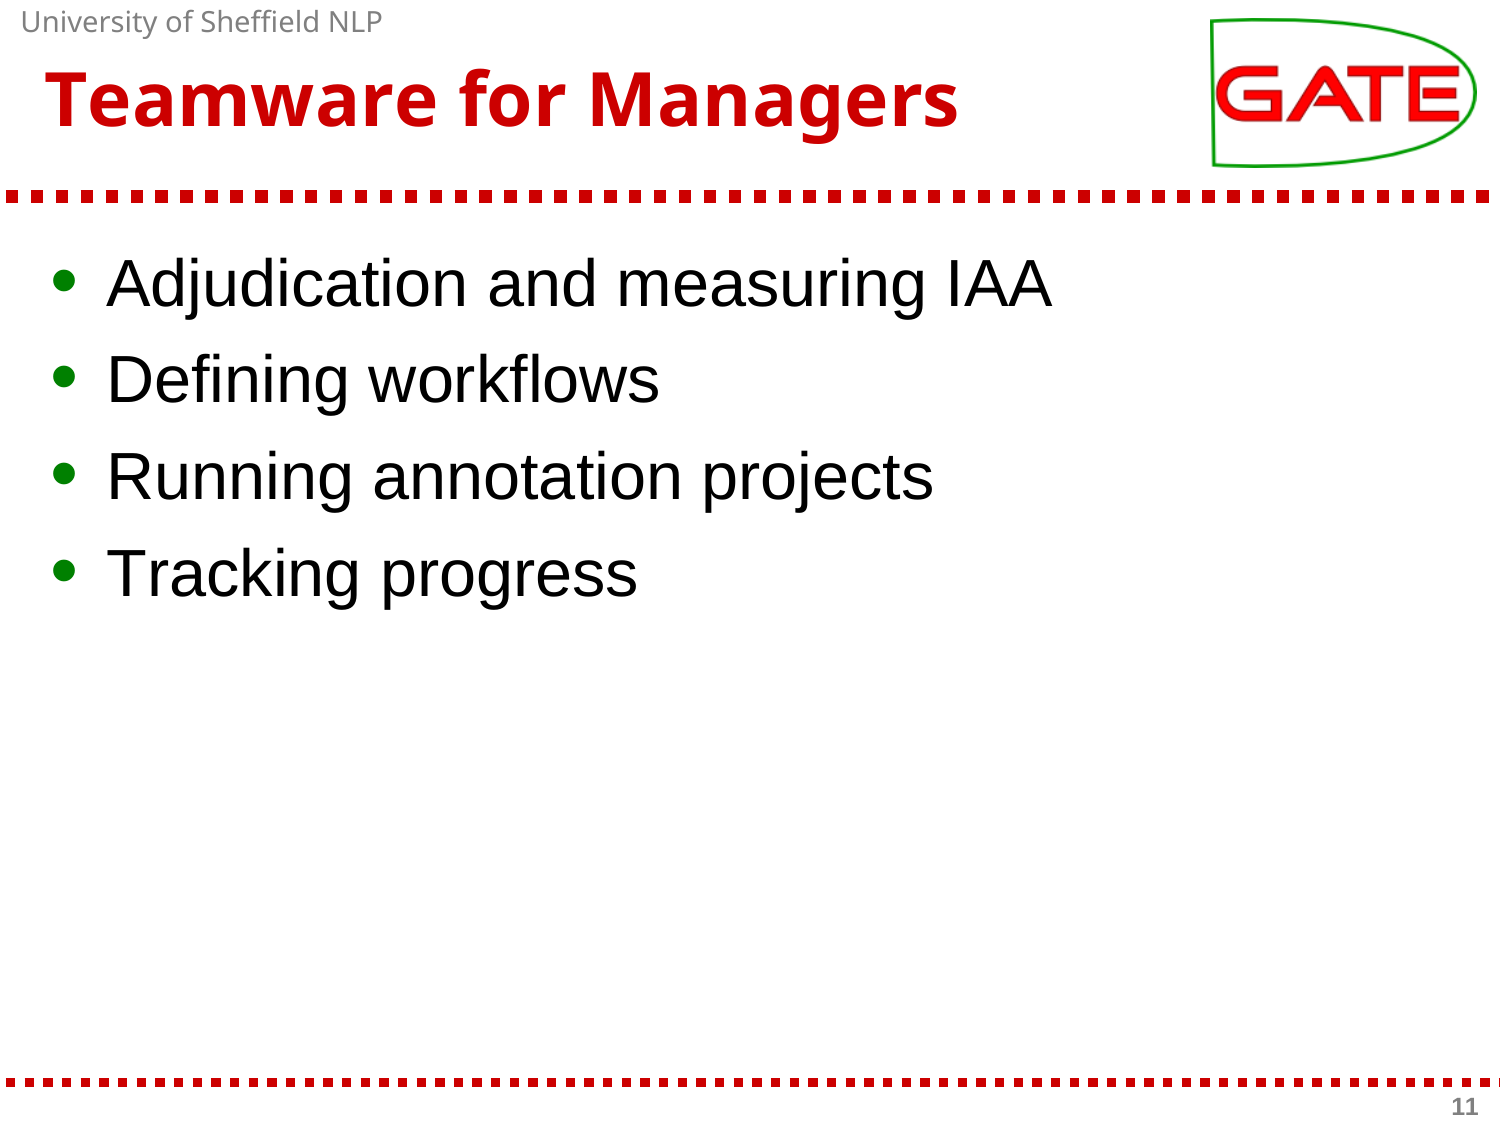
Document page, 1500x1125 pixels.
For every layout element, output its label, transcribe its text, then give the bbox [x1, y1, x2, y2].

list Adjudication and measuring IAA Defining workflows Running annotation projects Tracking progress [35, 231, 1465, 1059]
title Teamware for Managers [29, 42, 1188, 149]
picture [1210, 18, 1477, 168]
text_box <number> [1144, 1082, 1495, 1125]
